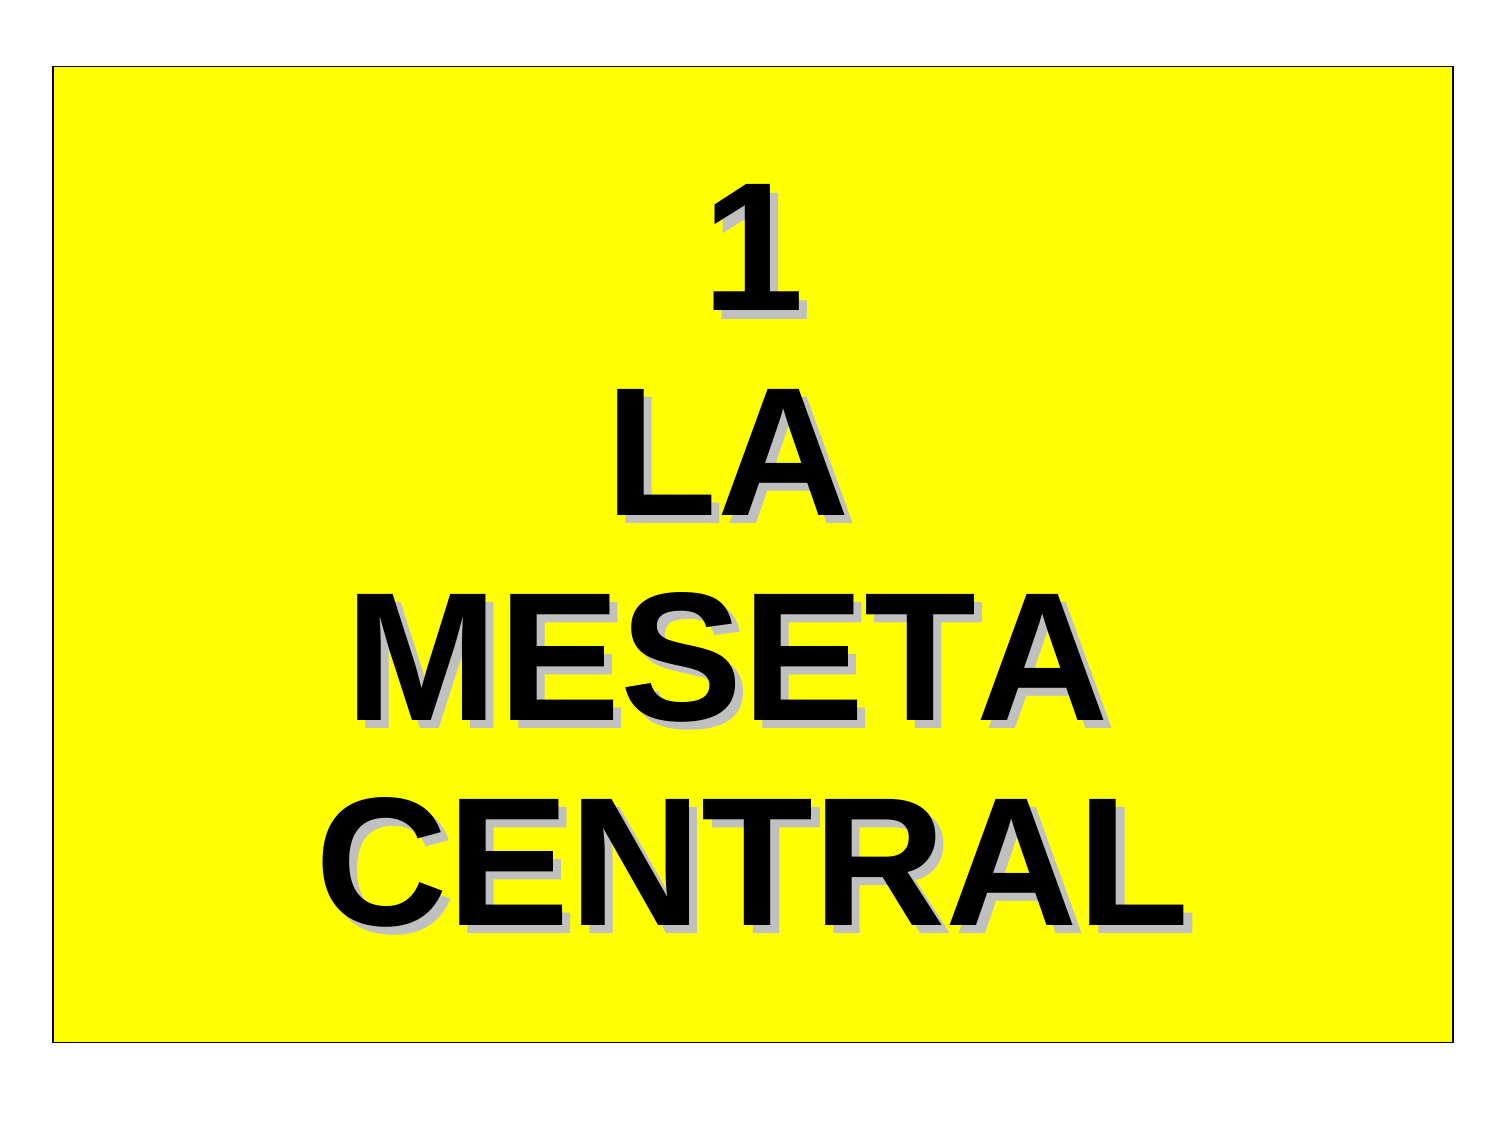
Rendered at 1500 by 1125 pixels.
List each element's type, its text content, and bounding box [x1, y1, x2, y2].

text_box 1 LA MESETA CENTRAL [53, 66, 1453, 1043]
